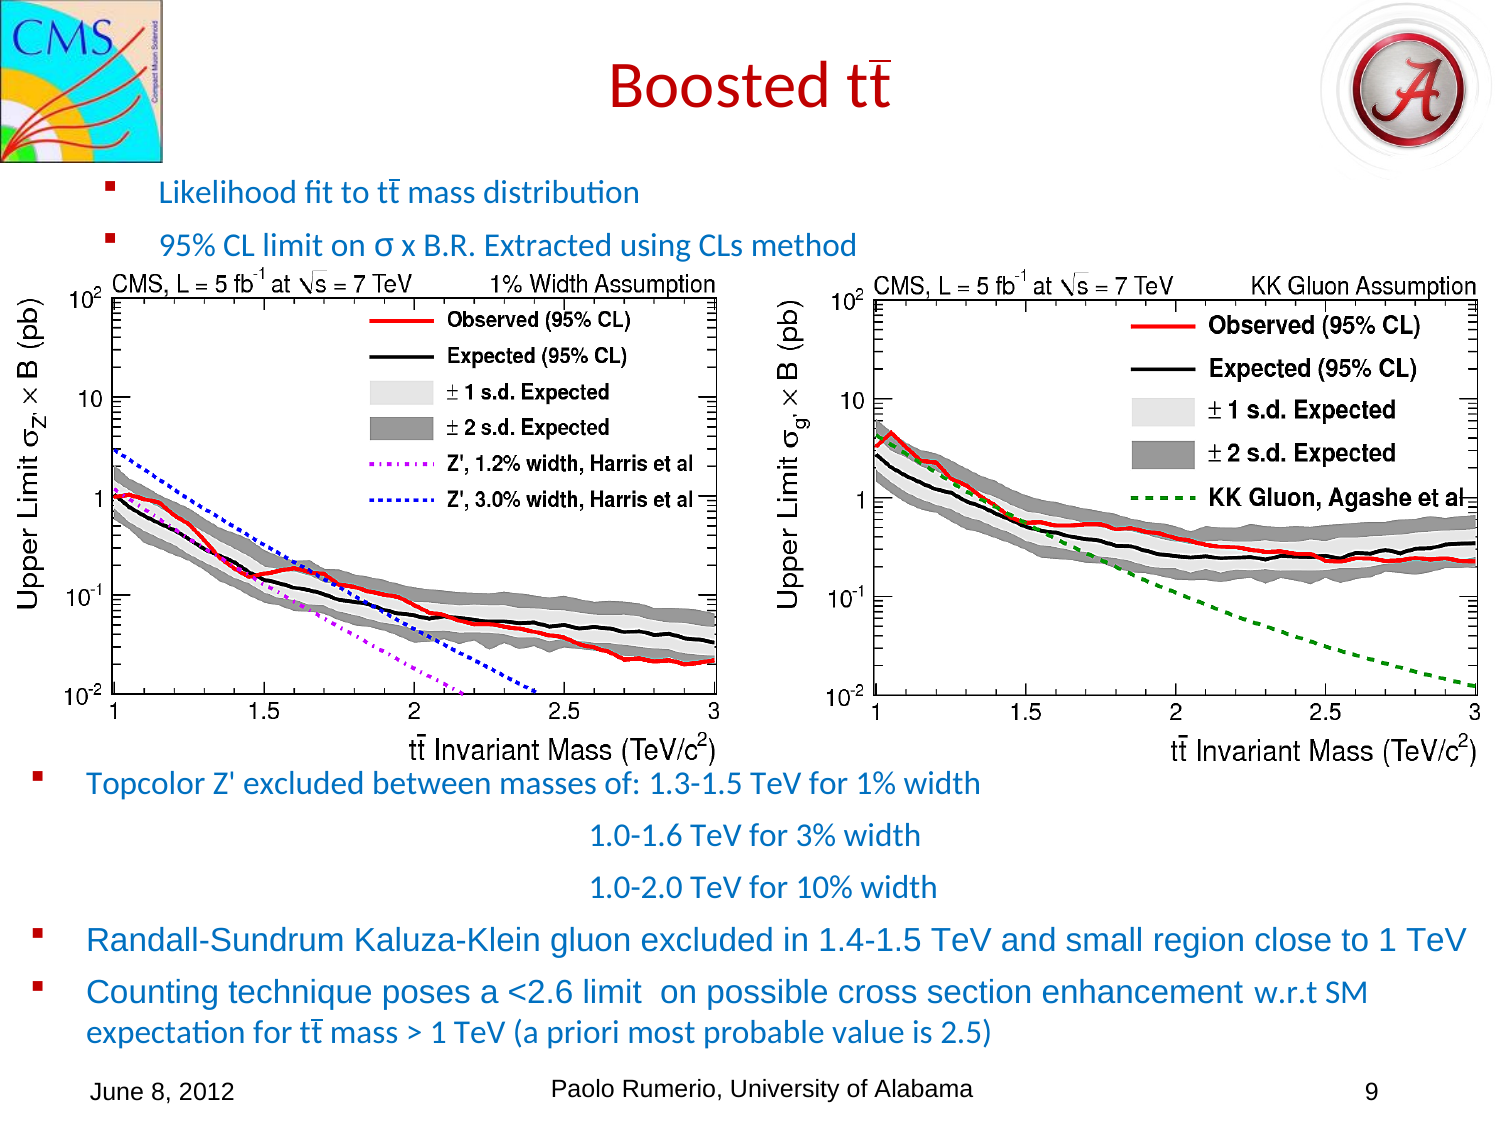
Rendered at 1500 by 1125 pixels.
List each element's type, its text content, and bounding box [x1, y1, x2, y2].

text_box Likelihood fit to tt mass distribution 95% CL limit on σ x B.R. Extracted using CLs method [87, 162, 1401, 301]
picture [1319, 0, 1500, 180]
picture [17, 267, 719, 753]
picture [777, 269, 1480, 753]
text_box Topcolor Z' excluded between masses of: 1.3-1.5 TeV for 1% width 1.0-1.6 TeV for 3% width 1.0-2.0 TeV for 10% width Randall-Sundrum Kaluza-Klein gluon excluded in 1.4-1.5 TeV and small region close to 1 TeV Counting technique poses a <2.6 limit on possible cross section enhancement w.r.t SM expectation for tt mass > 1 TeV (a priori most probable value is 2.5) [15, 753, 1486, 892]
text_box Boosted tt [163, 0, 1319, 162]
picture [0, 0, 163, 163]
